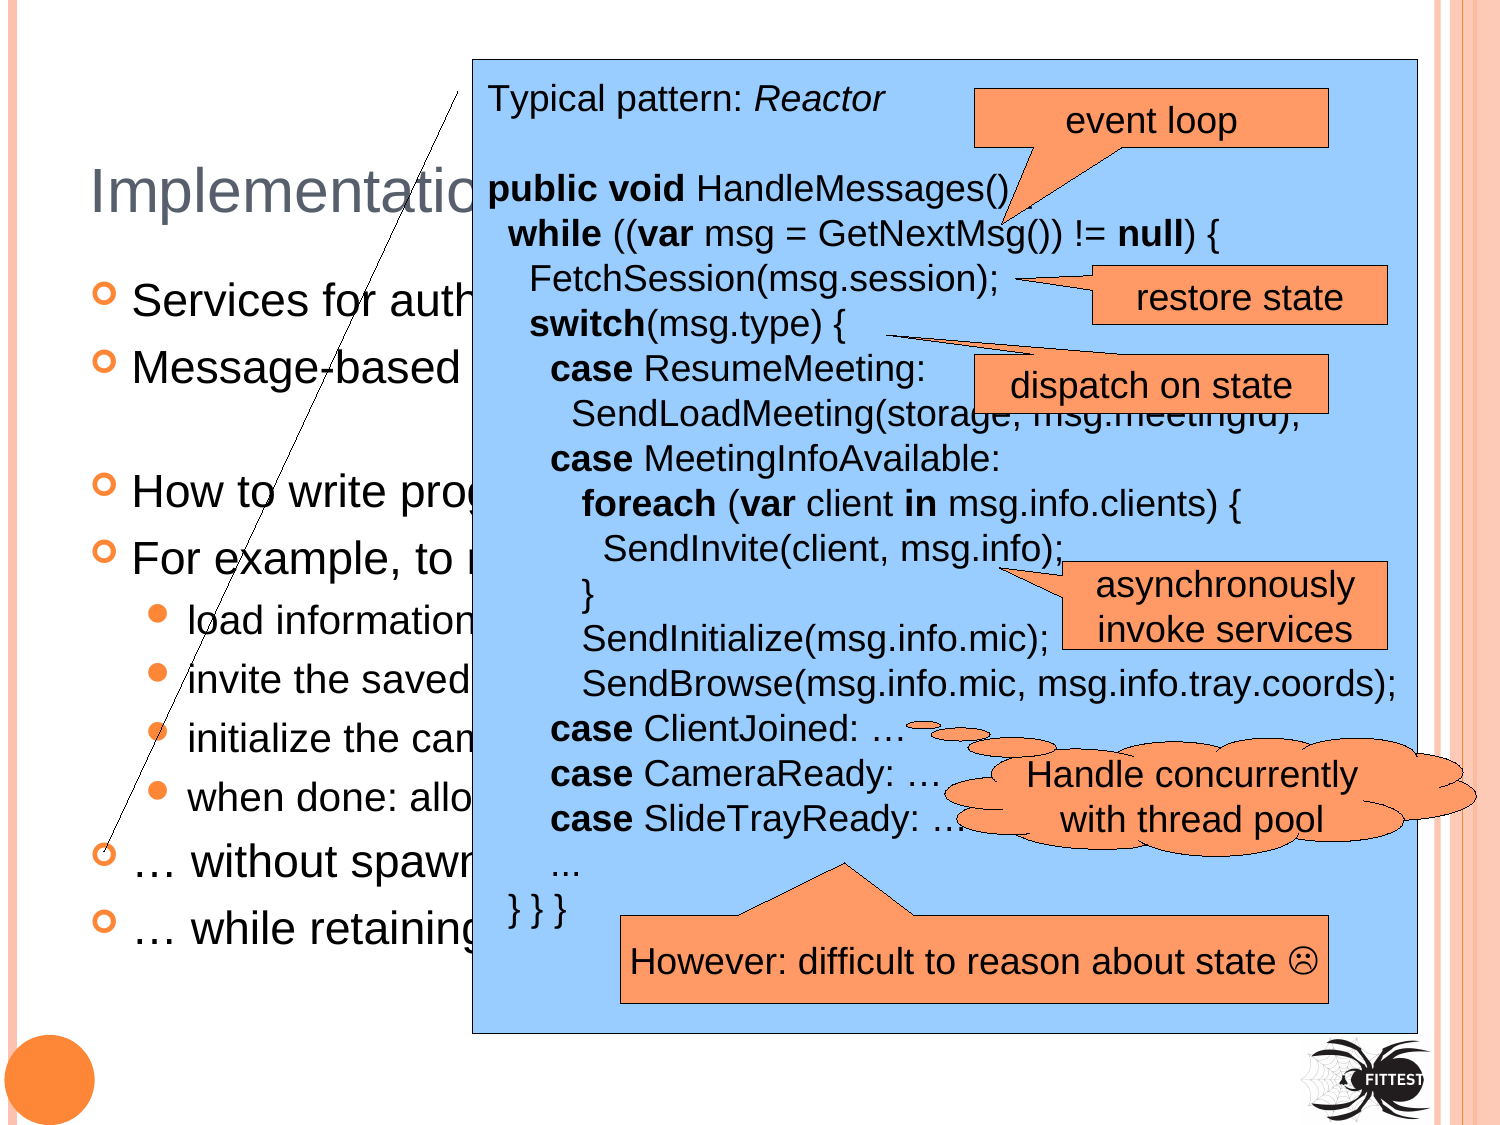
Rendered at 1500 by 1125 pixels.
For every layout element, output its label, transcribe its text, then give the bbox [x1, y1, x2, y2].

text_box Handle concurrently with thread pool [931, 727, 1477, 857]
text_box dispatch on state [886, 335, 1329, 414]
title Implementation [74, 44, 1300, 233]
text_box However: difficult to reason about state L [620, 862, 1329, 1004]
text_box asynchronously invoke services [999, 561, 1388, 650]
text_box event loop [974, 88, 1329, 225]
text_box Typical pattern: Reactor public void HandleMessages() { while ((var msg = GetNextMsg()) != null) { FetchSession(msg.session); switch(msg.type) { case ResumeMeeting: SendLoadMeeting(storage, msg.meetingId); case MeetingInfoAvailable: foreach (var client in msg.info.clients) { SendInvite(client, msg.info); } SendInitialize(msg.info.mic); SendBrowse(msg.info.mic, msg.info.tray.coords); case ClientJoined: … case CameraReady: … case SlideTrayReady: … ... } } } [472, 59, 1417, 1034]
text_box restore state [1015, 265, 1388, 325]
list Services for authentication, storage, microscope control Message-based infrastructure How to write programs for such an infrastructure? For example, to resume a saved meeting: load information from storage invite the saved clients again when they reconnect initialize the camera and slide tray when done: allow clients to control the microscope … without spawning excessive amounts of threads? … while retaining modularity? [74, 262, 472, 1006]
